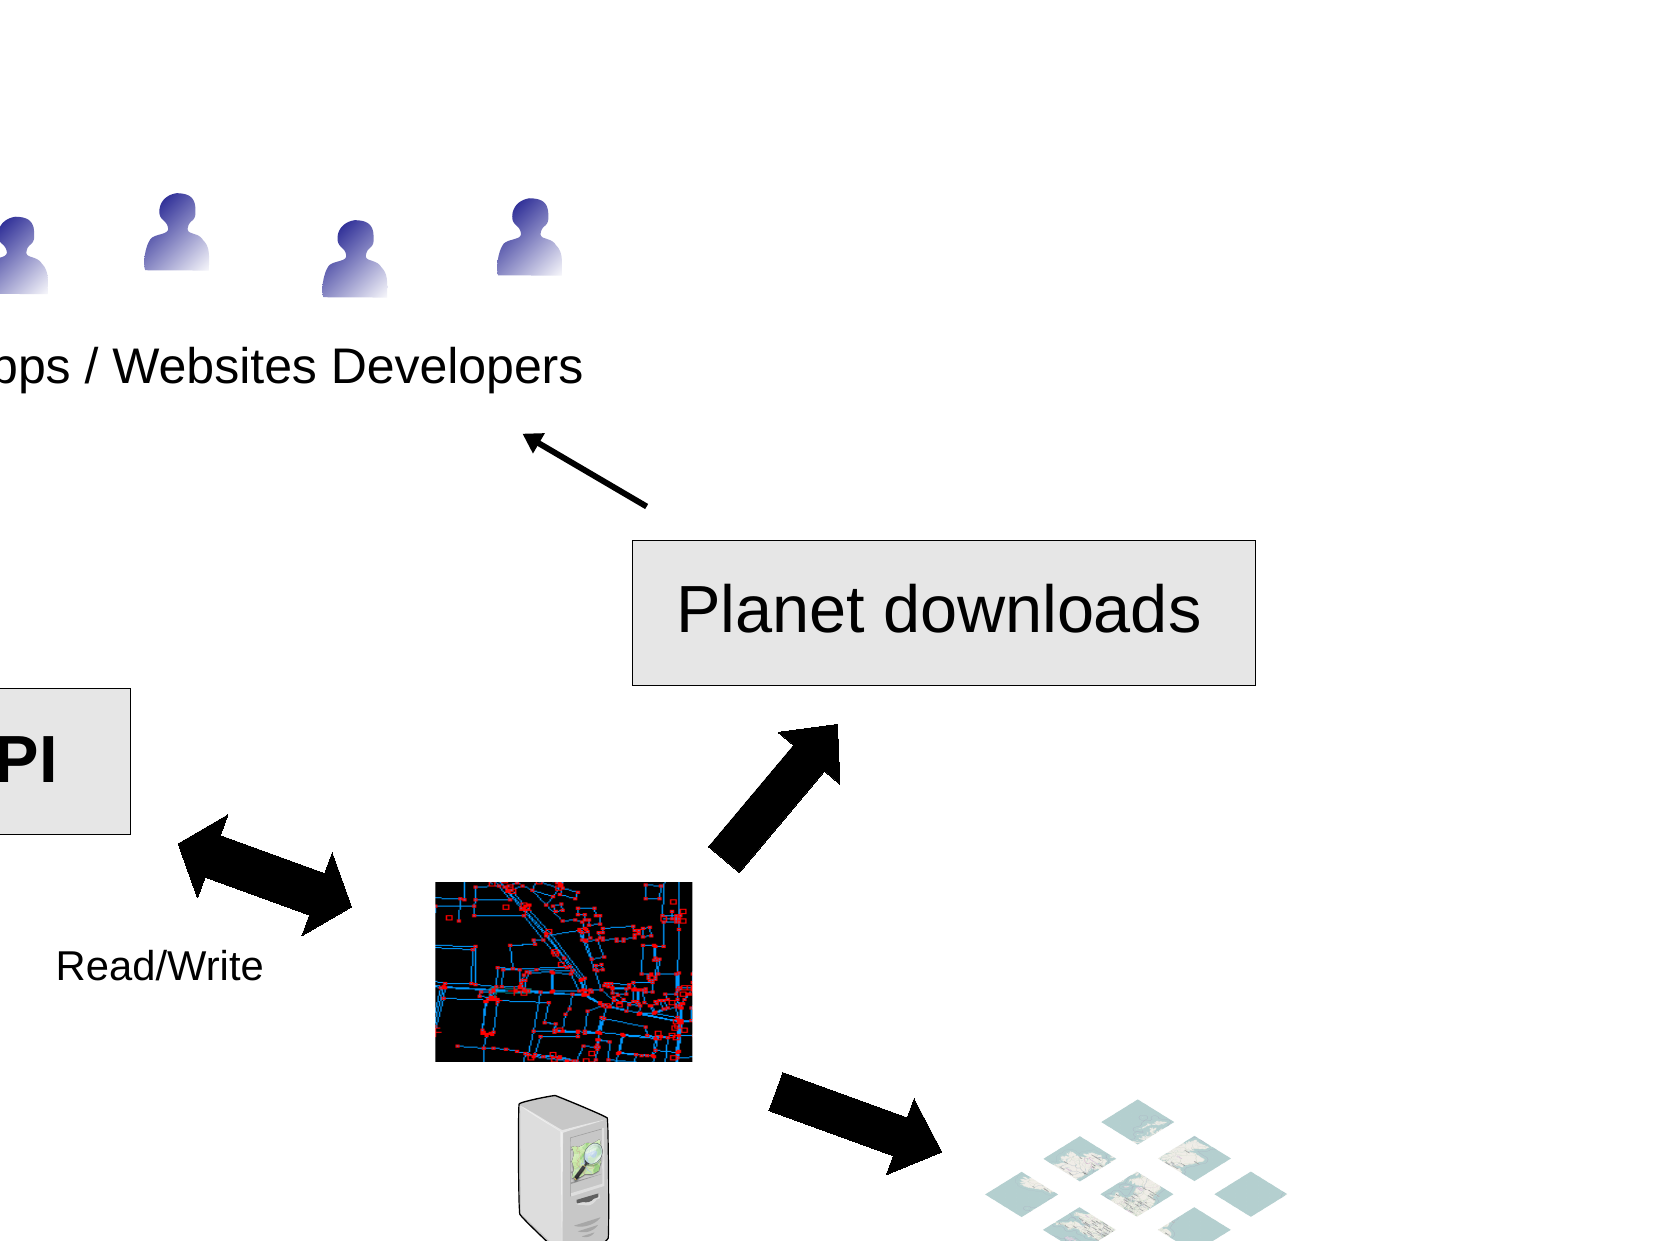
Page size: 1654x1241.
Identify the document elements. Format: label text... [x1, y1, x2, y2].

text_box [322, 220, 388, 298]
picture [435, 882, 693, 1062]
text_box [0, 216, 48, 295]
list Read/Write [0, 942, 331, 1009]
text_box [178, 814, 352, 936]
text_box [708, 724, 840, 873]
text_box [768, 1072, 942, 1175]
picture [516, 1093, 611, 1241]
list API [0, 722, 94, 811]
text_box [144, 193, 210, 271]
text_box [0, 688, 131, 835]
list Planet downloads [662, 571, 1216, 661]
picture [982, 1094, 1293, 1241]
text_box [632, 540, 1256, 686]
list Apps / Websites Developers [0, 338, 585, 426]
text_box [497, 198, 563, 276]
